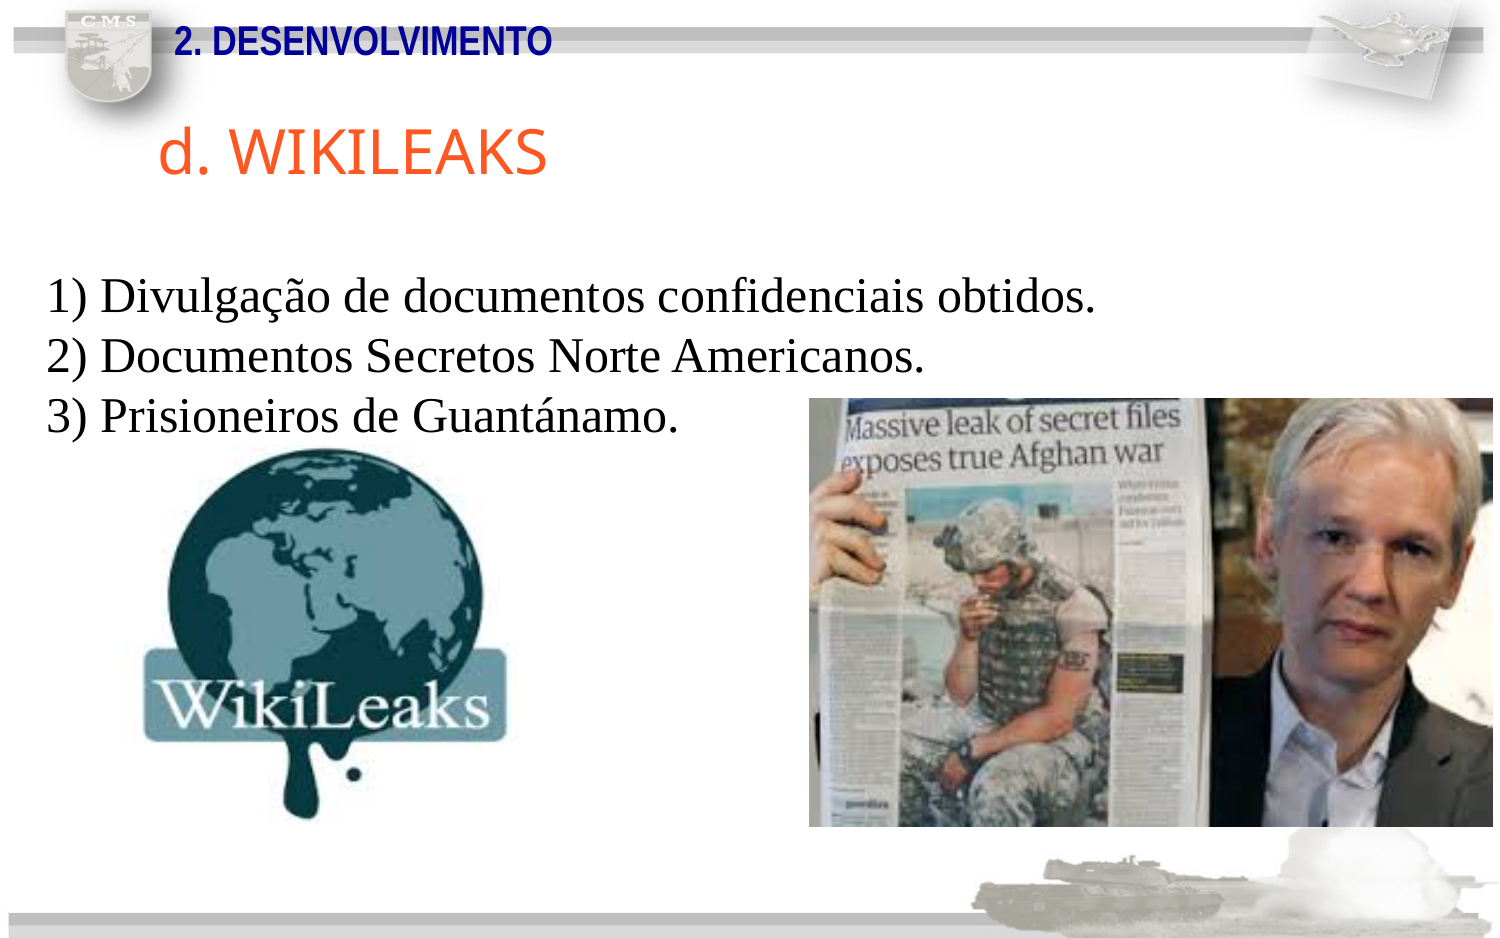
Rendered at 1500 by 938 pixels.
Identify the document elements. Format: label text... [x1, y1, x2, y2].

text_box d. WIKILEAKS [142, 104, 630, 193]
text_box 1) Divulgação de documentos confidenciais obtidos. 2) Documentos Secretos Norte Americanos. 3) Prisioneiros de Guantánamo. [31, 254, 1455, 436]
text_box 2. DESENVOLVIMENTO [159, 6, 1305, 72]
picture [0, 0, 1500, 938]
